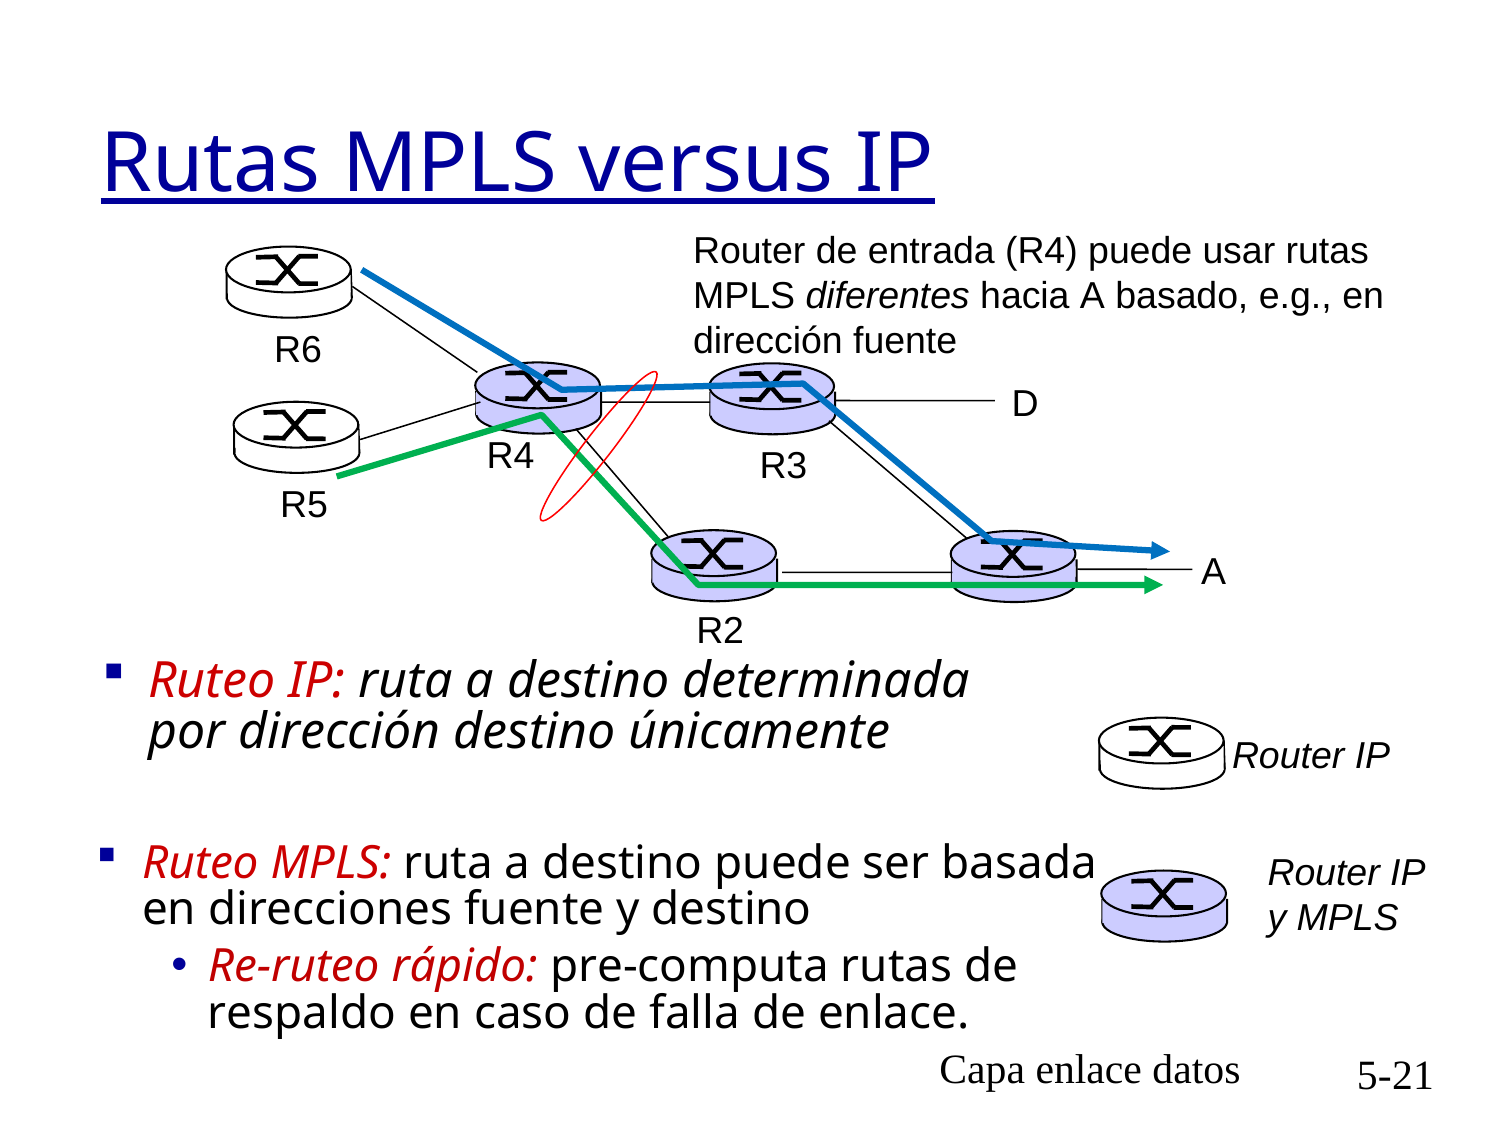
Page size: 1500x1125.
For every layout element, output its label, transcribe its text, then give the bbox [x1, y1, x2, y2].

text_box R2 [681, 598, 760, 649]
text_box [283, 260, 292, 265]
text_box D [996, 372, 1054, 432]
text_box [987, 530, 1067, 542]
text_box [950, 534, 1076, 581]
text_box [651, 544, 773, 599]
text_box A [1186, 539, 1241, 600]
text_box [662, 530, 776, 581]
text_box [226, 260, 352, 317]
text_box R5 [265, 472, 343, 533]
text_box [524, 362, 600, 386]
text_box [710, 387, 835, 434]
text_box [955, 589, 1073, 603]
text_box [233, 401, 360, 472]
text_box R4 [471, 423, 550, 484]
text_box Router IP y MPLS [1252, 840, 1441, 945]
title Rutas MPLS versus IP [85, 56, 1361, 260]
text_box [1098, 717, 1217, 789]
text_box [475, 364, 601, 432]
text_box Router IP [1217, 723, 1406, 784]
text_box [1130, 870, 1227, 942]
text_box R6 [259, 317, 337, 377]
text_box Ruteo IP: ruta a destino determinada por dirección destino únicamente [87, 649, 991, 833]
text_box [529, 419, 543, 423]
text_box R3 [744, 434, 823, 494]
text_box [710, 369, 835, 404]
text_box Router de entrada (R4) puede usar rutas MPLS diferentes hacia A basado, e.g., en dirección fuente [678, 219, 1458, 369]
text_box Ruteo MPLS: ruta a destino puede ser basada en direcciones fuente y destino Re-ruteo rápido: pre-computa rutas de respaldo en caso de falla de enlace. [81, 833, 1130, 1087]
